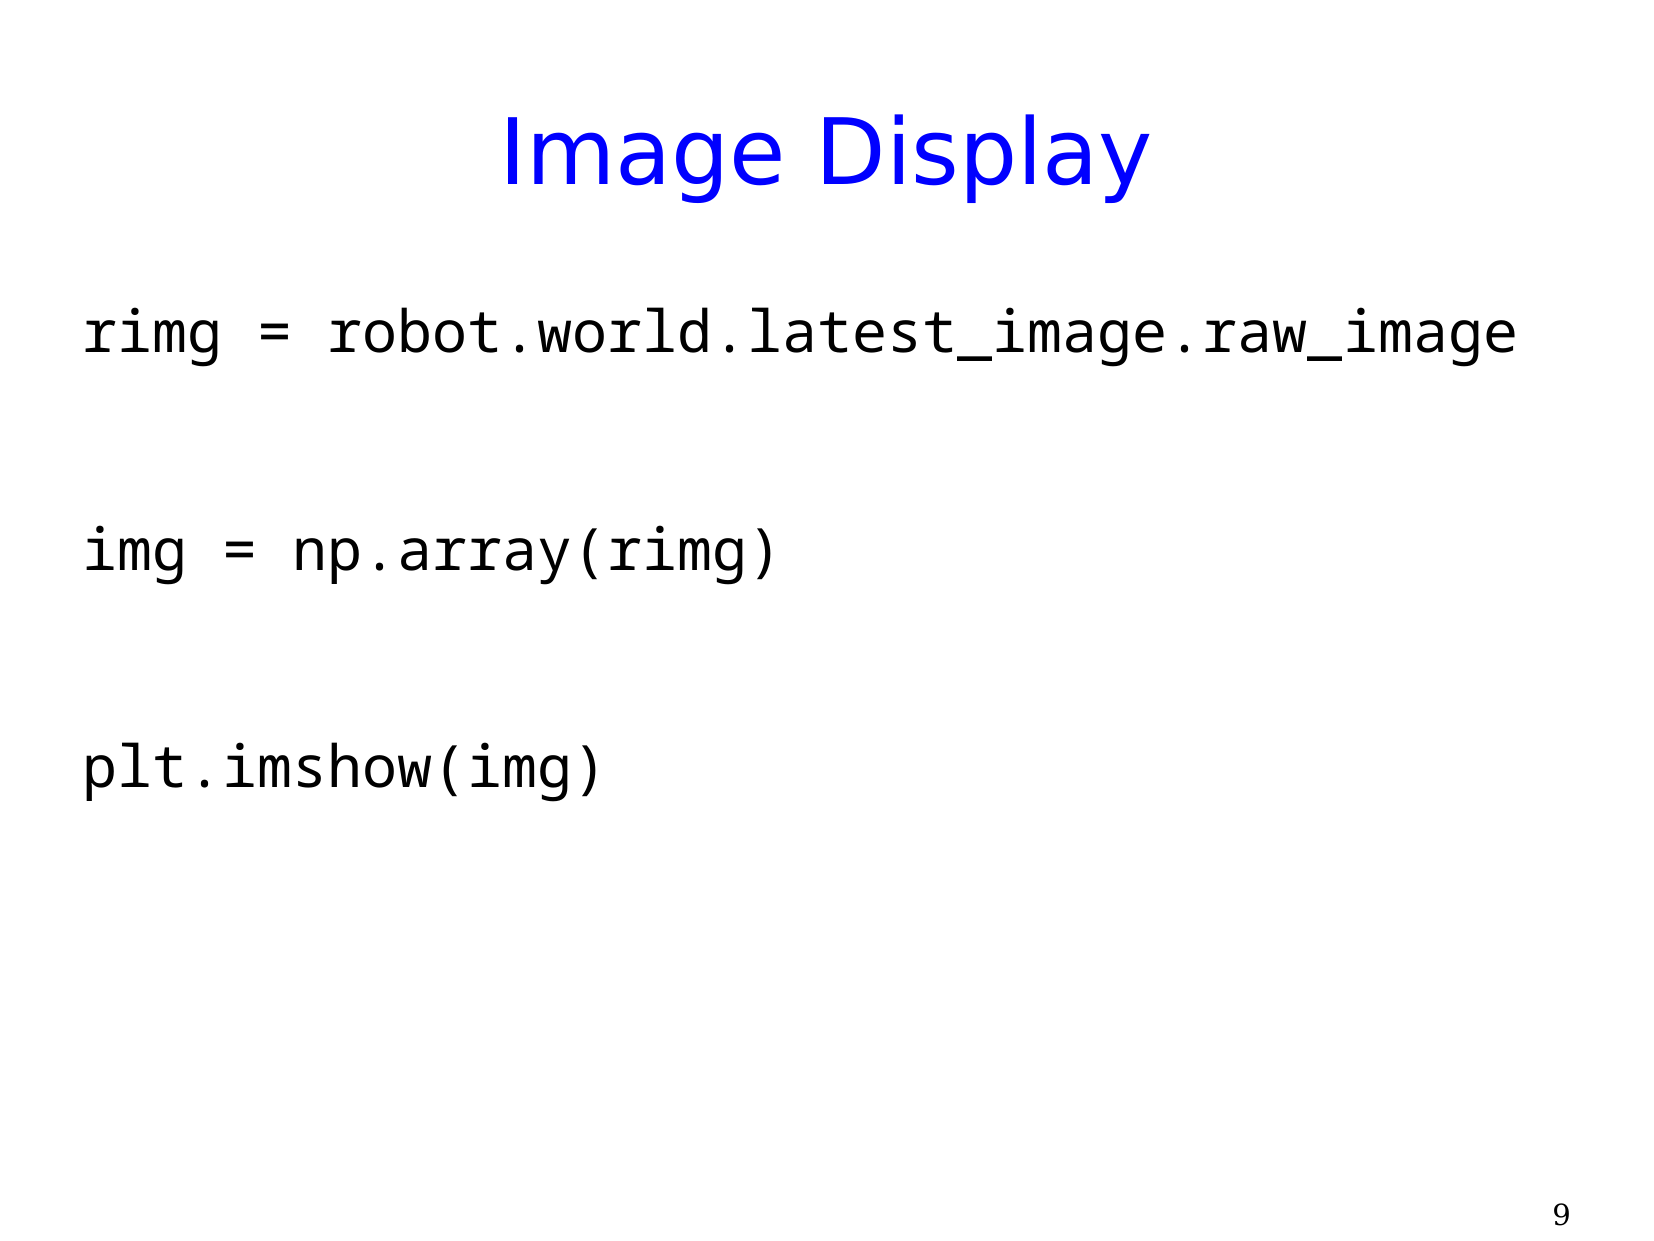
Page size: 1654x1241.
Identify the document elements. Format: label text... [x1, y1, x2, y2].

list rimg = robot.world.latest_image.raw_image img = np.array(rimg) plt.imshow(img) [82, 290, 1571, 1109]
title Image Display [82, 49, 1571, 257]
